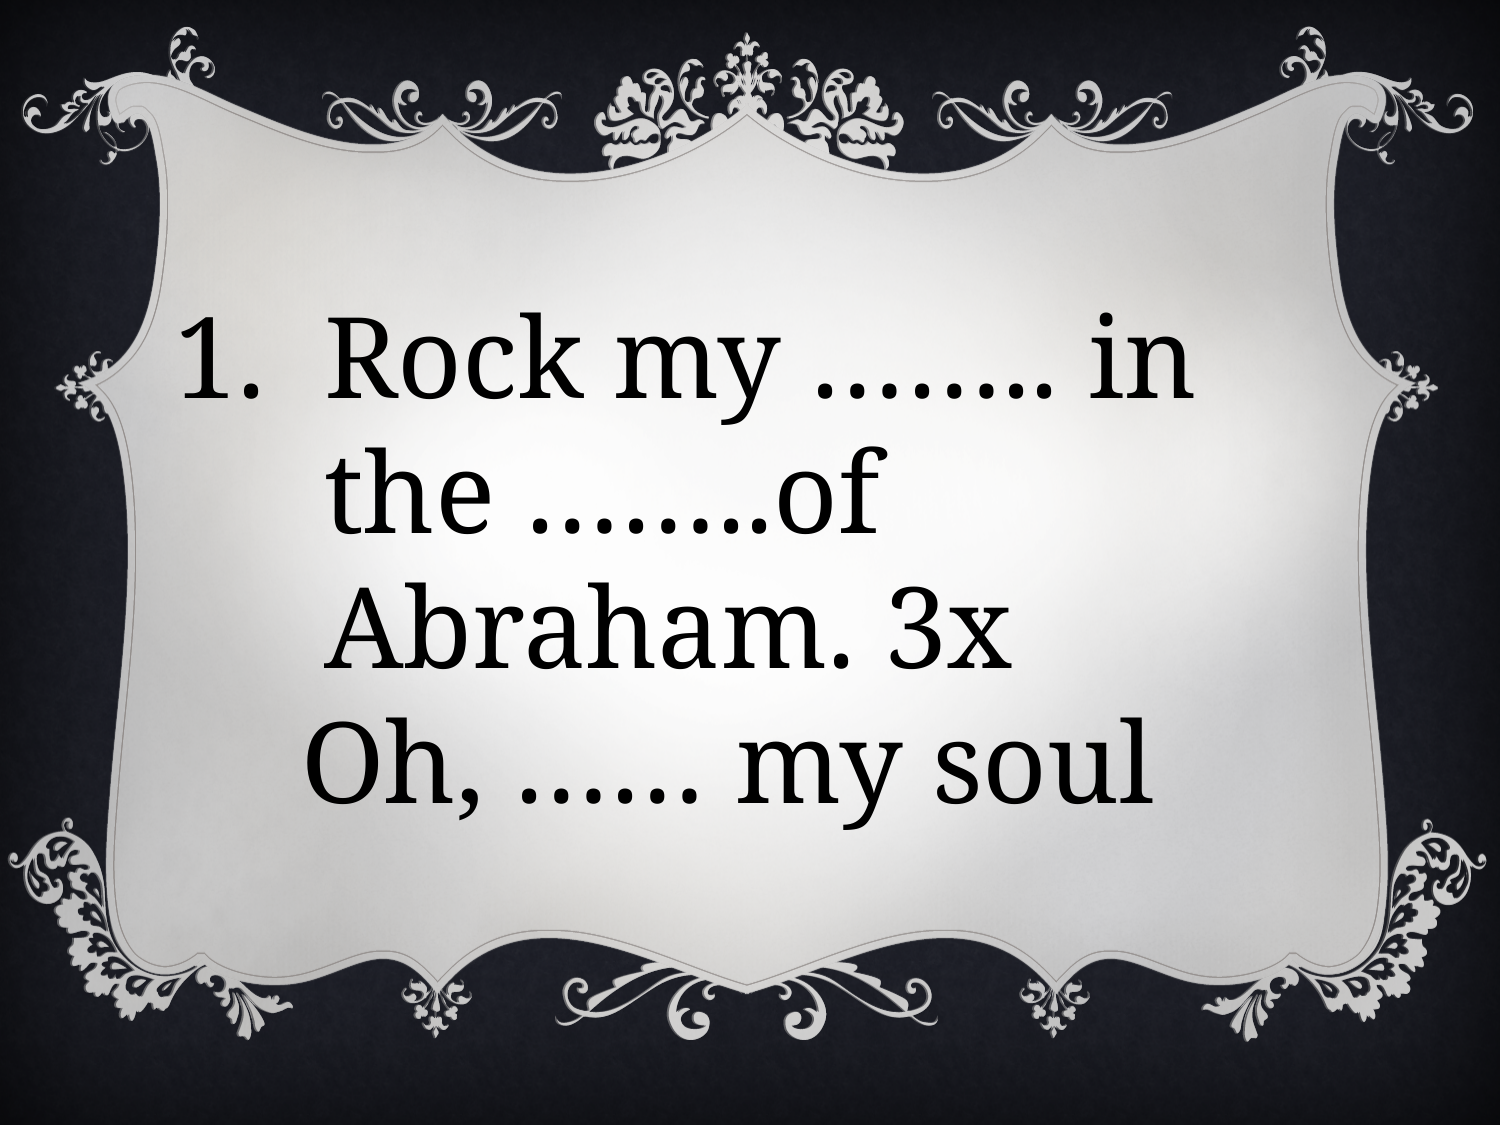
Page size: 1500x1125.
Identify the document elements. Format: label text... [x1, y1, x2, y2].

text_box Rock my …….. in the ……..of Abraham. 3x Oh, …… my soul [159, 278, 1297, 834]
picture [0, 0, 1500, 1125]
